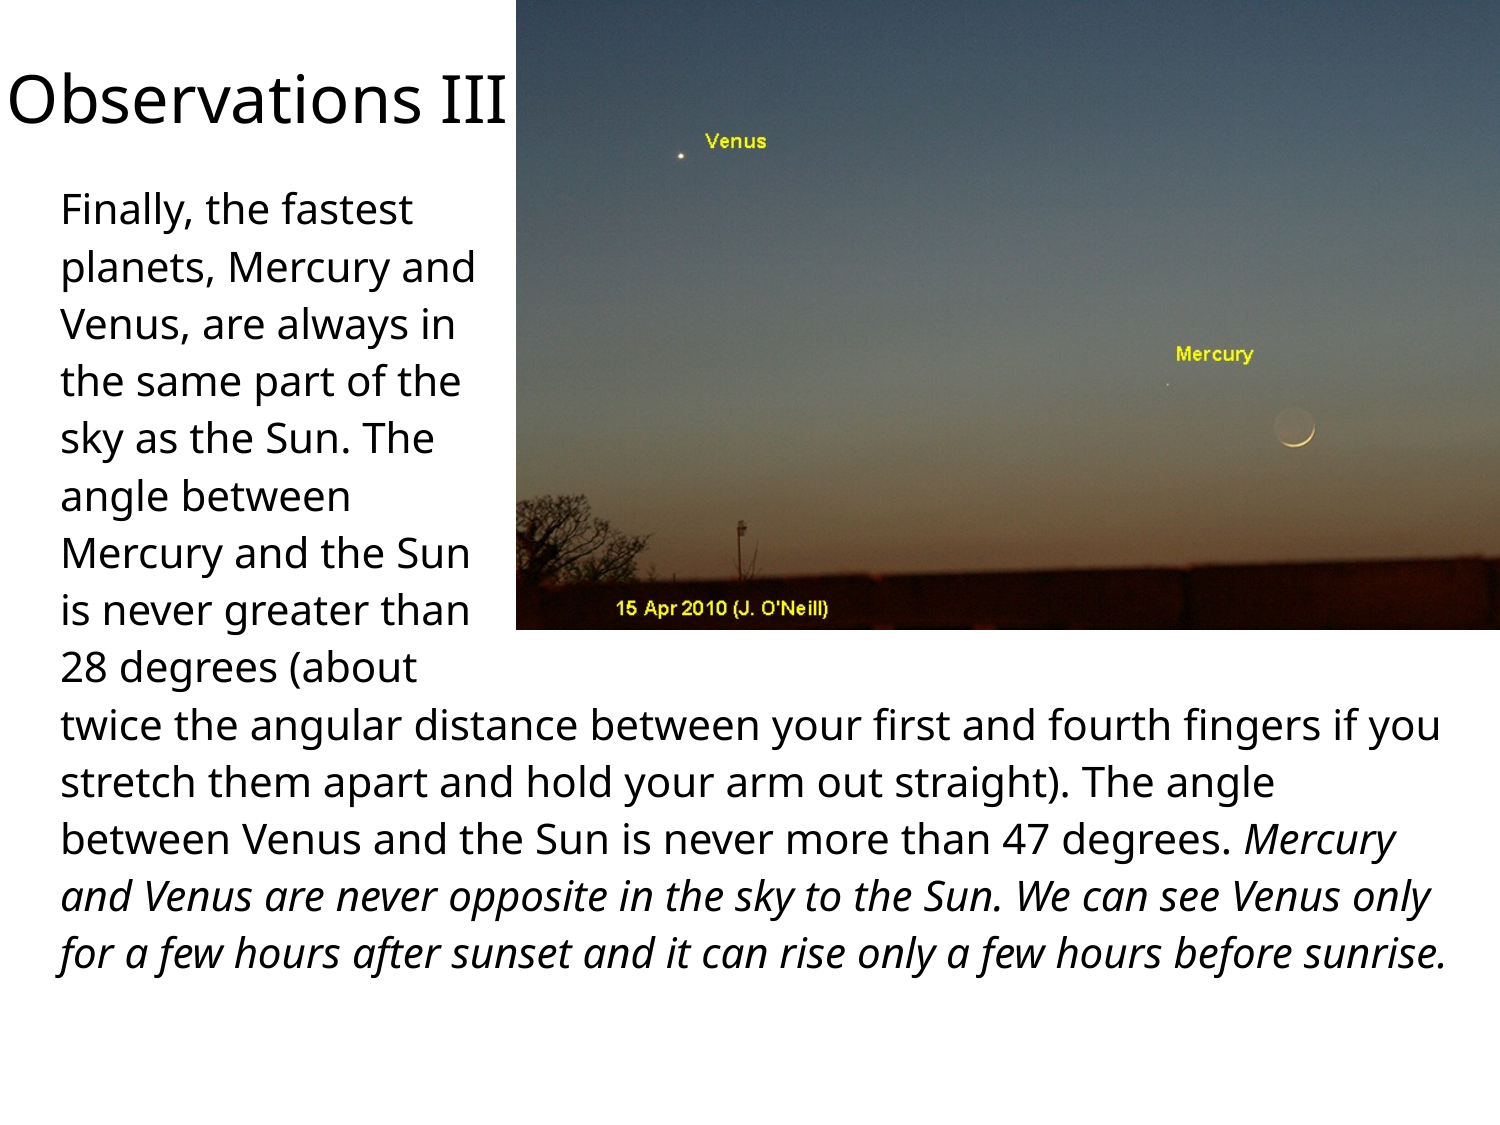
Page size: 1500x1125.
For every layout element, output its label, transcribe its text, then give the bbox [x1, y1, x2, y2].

title Observations III [0, 58, 529, 137]
picture [516, 0, 1500, 631]
list Finally, the fastest planets, Mercury and Venus, are always in the same part of the sky as the Sun. The angle between Mercury and the Sun is never greater than 28 degrees (about twice the angular distance between your first and fourth fingers if you stretch them apart and hold your arm out straight). The angle between Venus and the Sun is never more than 47 degrees. Mercury and Venus are never opposite in the sky to the Sun. We can see Venus only for a few hours after sunset and it can rise only a few hours before sunrise. [60, 179, 1456, 991]
